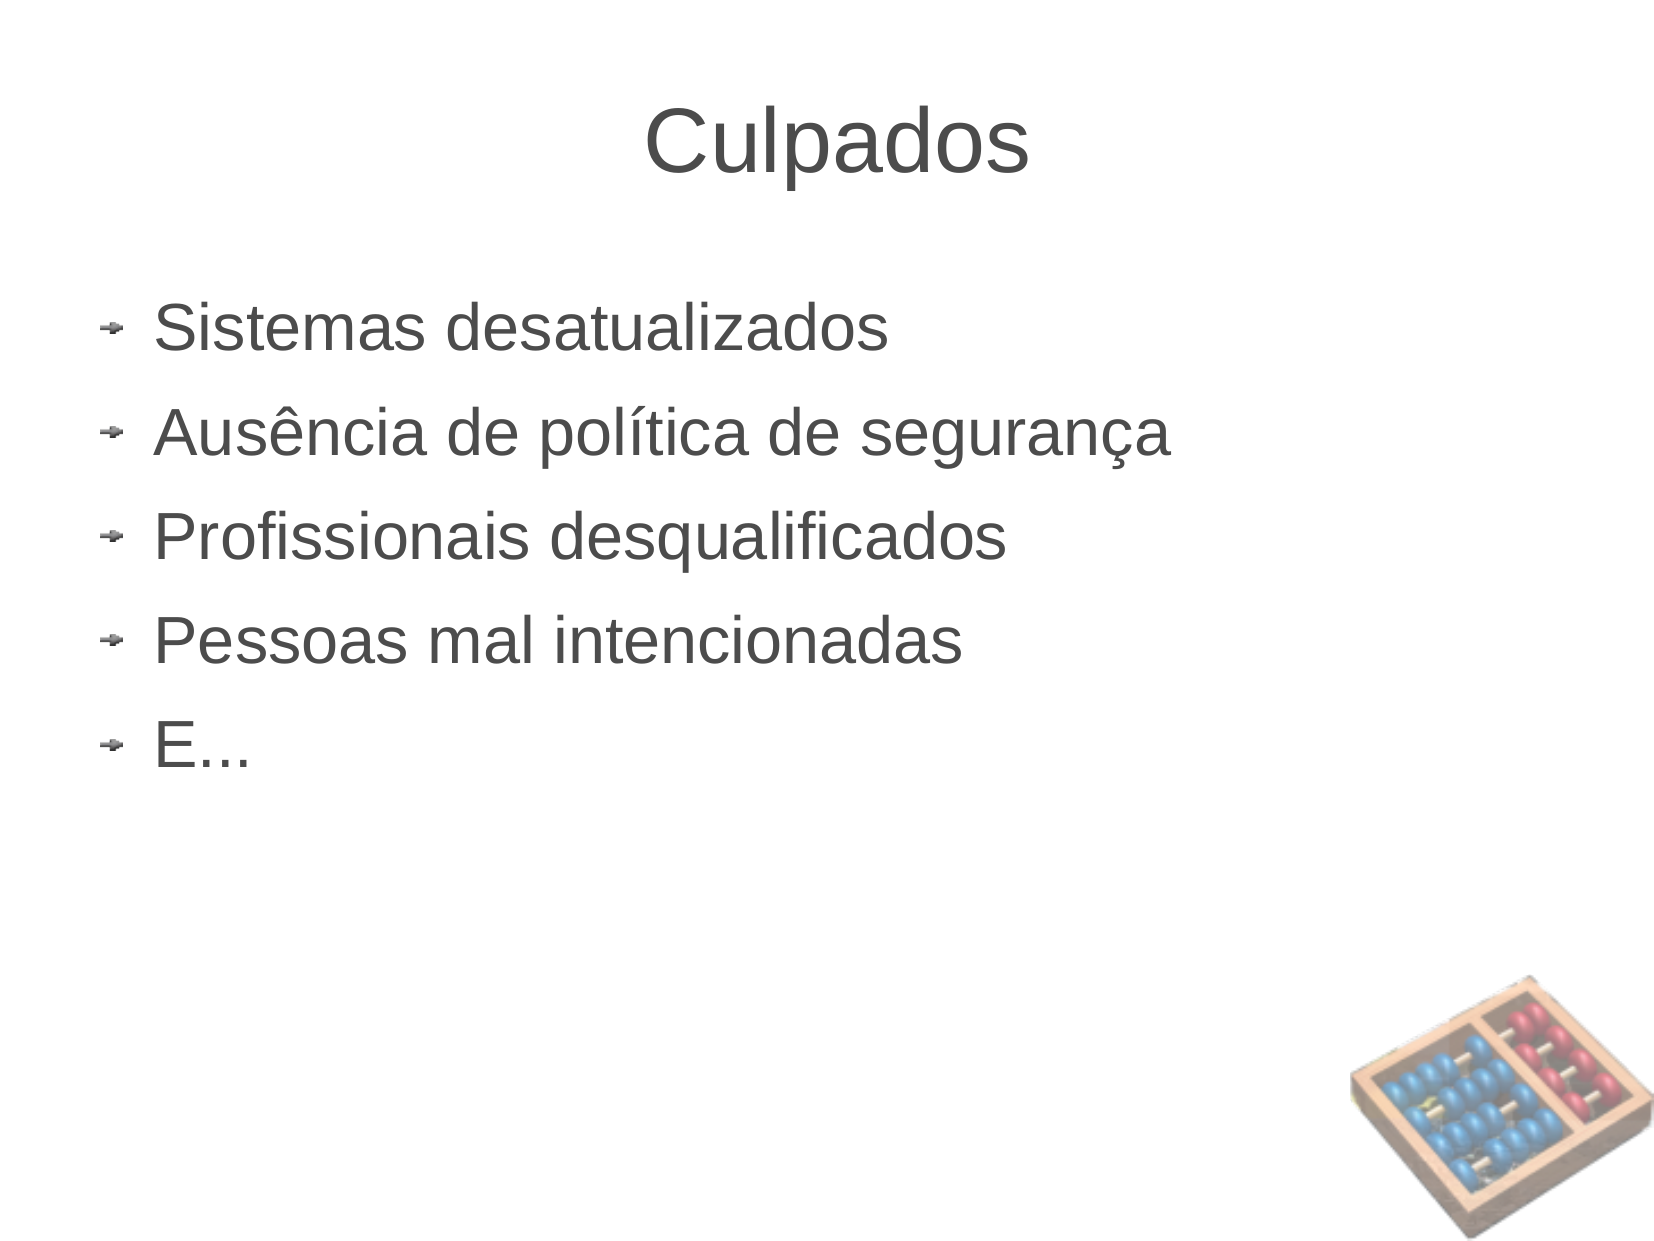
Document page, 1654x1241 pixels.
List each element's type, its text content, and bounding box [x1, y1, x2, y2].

title Culpados [75, 37, 1601, 245]
list Sistemas desatualizados Ausência de política de segurança Profissionais desqualificados Pessoas mal intencionadas E... [82, 290, 1571, 1109]
